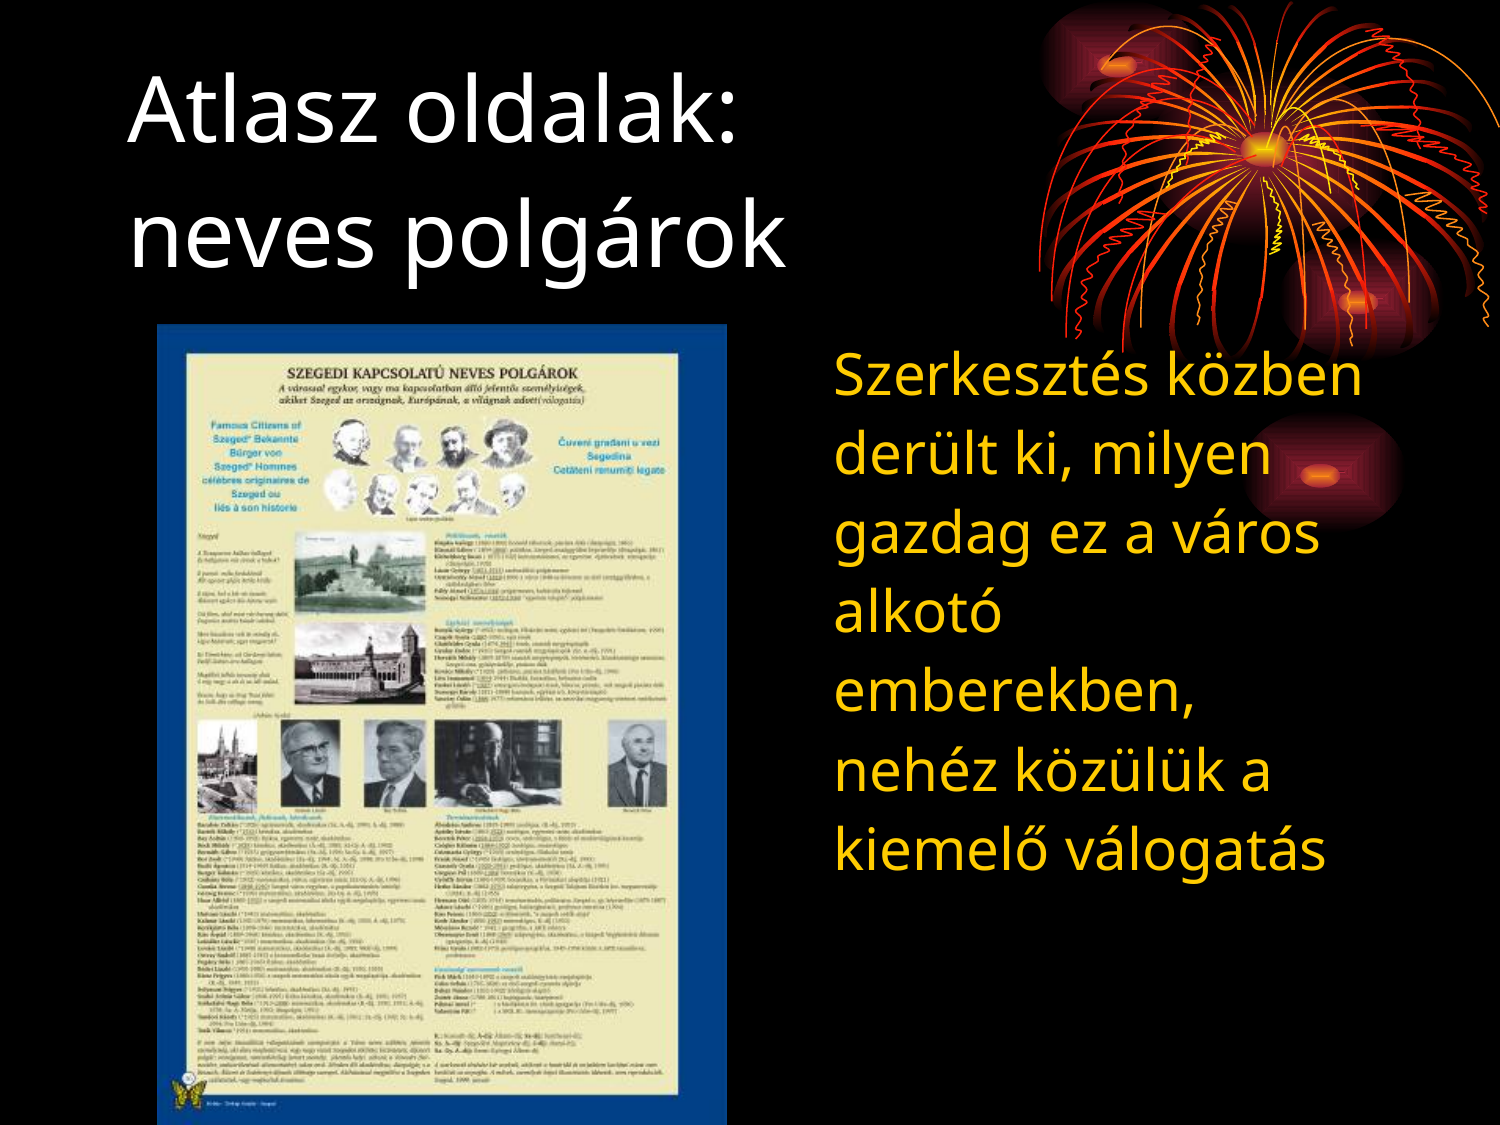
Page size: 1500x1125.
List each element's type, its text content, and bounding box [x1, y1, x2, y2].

list Szerkesztés közben derült ki, milyen gazdag ez a város alkotó emberekben, nehéz közülük a kiemelő válogatás [762, 324, 1388, 1079]
title Atlasz oldalak: neves polgárok [112, 32, 1388, 307]
picture [157, 324, 727, 1125]
